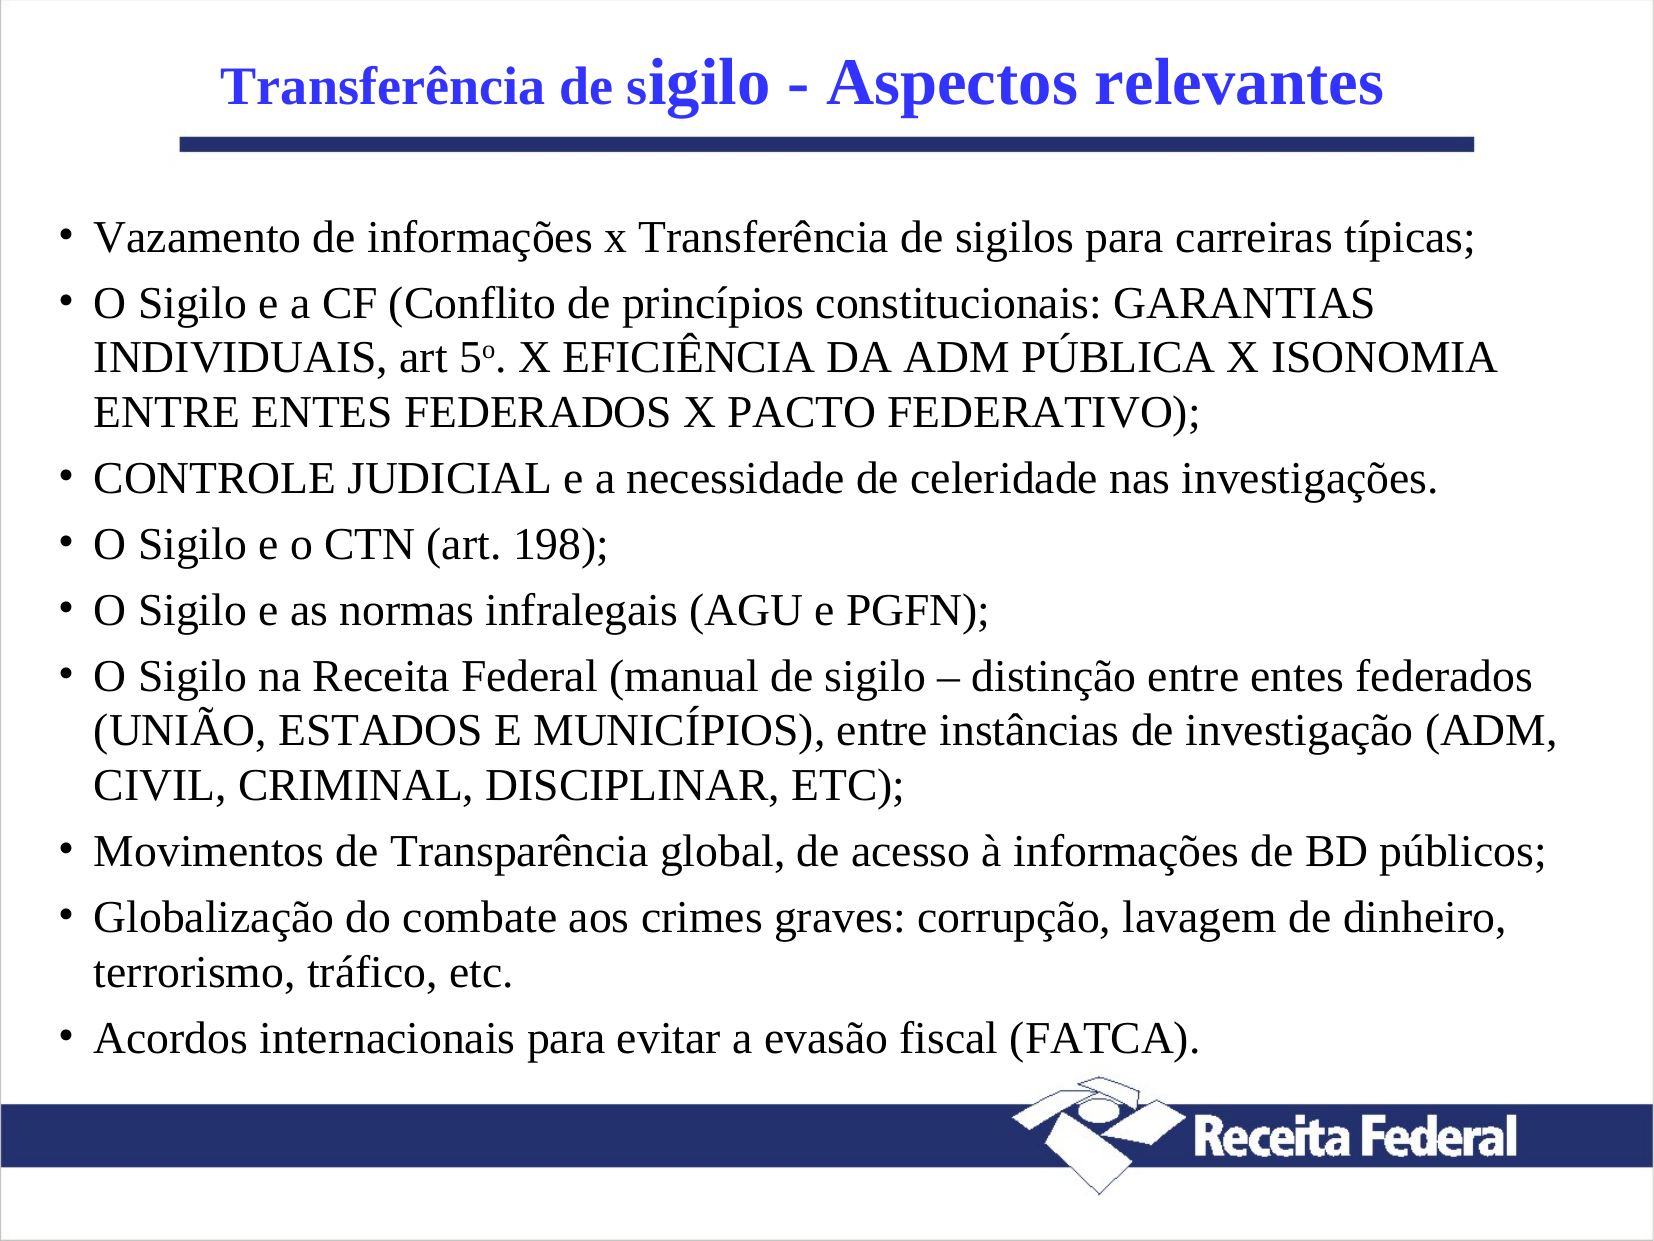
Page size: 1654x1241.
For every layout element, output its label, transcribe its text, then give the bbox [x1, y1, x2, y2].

picture [0, 0, 1654, 1241]
list Vazamento de informações x Transferência de sigilos para carreiras típicas; O Sigilo e a CF (Conflito de princípios constitucionais: GARANTIAS INDIVIDUAIS, art 5o. X EFICIÊNCIA DA ADM PÚBLICA X ISONOMIA ENTRE ENTES FEDERADOS X PACTO FEDERATIVO); CONTROLE JUDICIAL e a necessidade de celeridade nas investigações. O Sigilo e o CTN (art. 198); O Sigilo e as normas infralegais (AGU e PGFN); O Sigilo na Receita Federal (manual de sigilo – distinção entre entes federados (UNIÃO, ESTADOS E MUNICÍPIOS), entre instâncias de investigação (ADM, CIVIL, CRIMINAL, DISCIPLINAR, ETC); Movimentos de Transparência global, de acesso à informações de BD públicos; Globalização do combate aos crimes graves: corrupção, lavagem de dinheiro, terrorismo, tráfico, etc. Acordos internacionais para evitar a evasão fiscal (FATCA). [59, 206, 1565, 1063]
title Transferência de sigilo - Aspectos relevantes [59, 0, 1548, 119]
